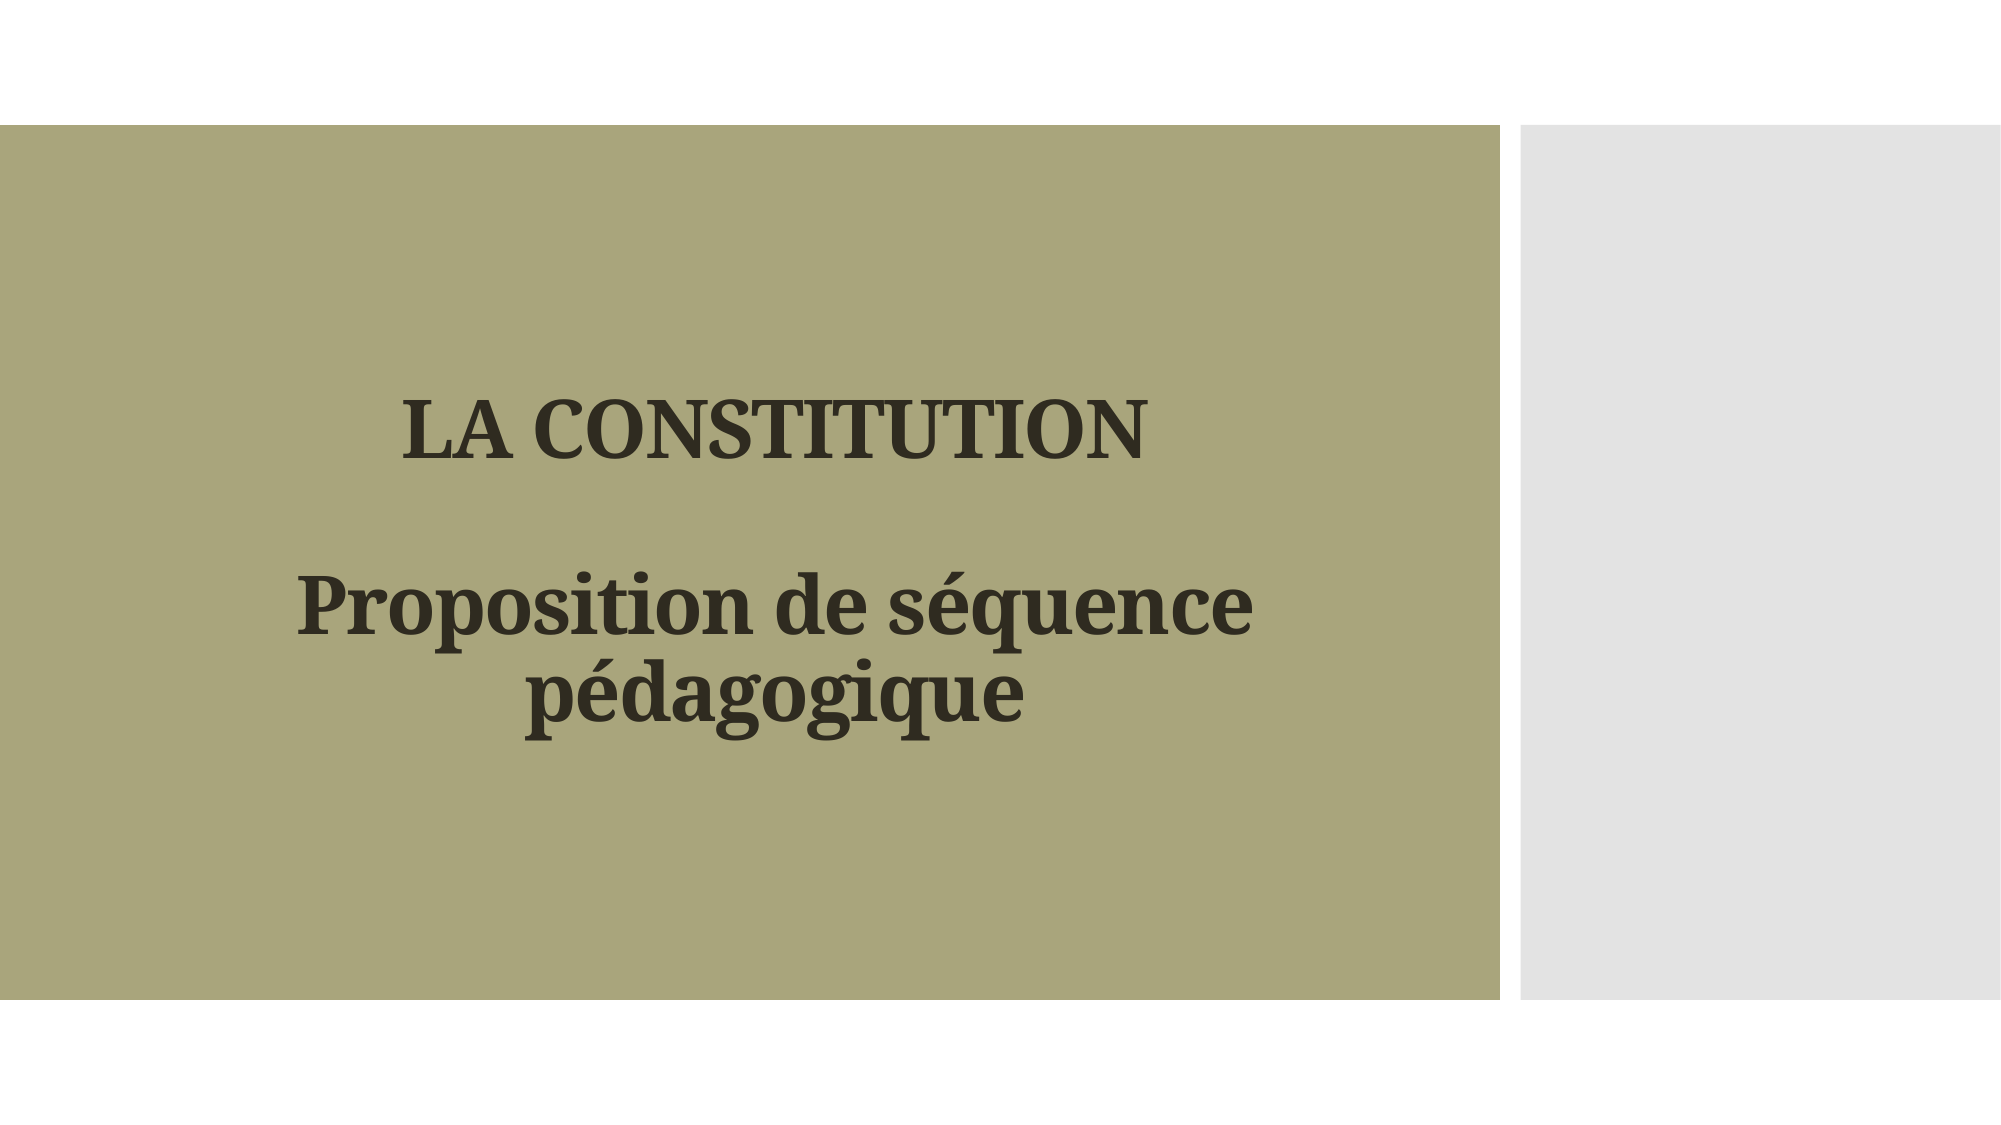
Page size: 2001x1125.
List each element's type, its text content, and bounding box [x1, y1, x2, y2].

title LA CONSTITUTION Proposition de séquence pédagogique [175, 213, 1376, 747]
